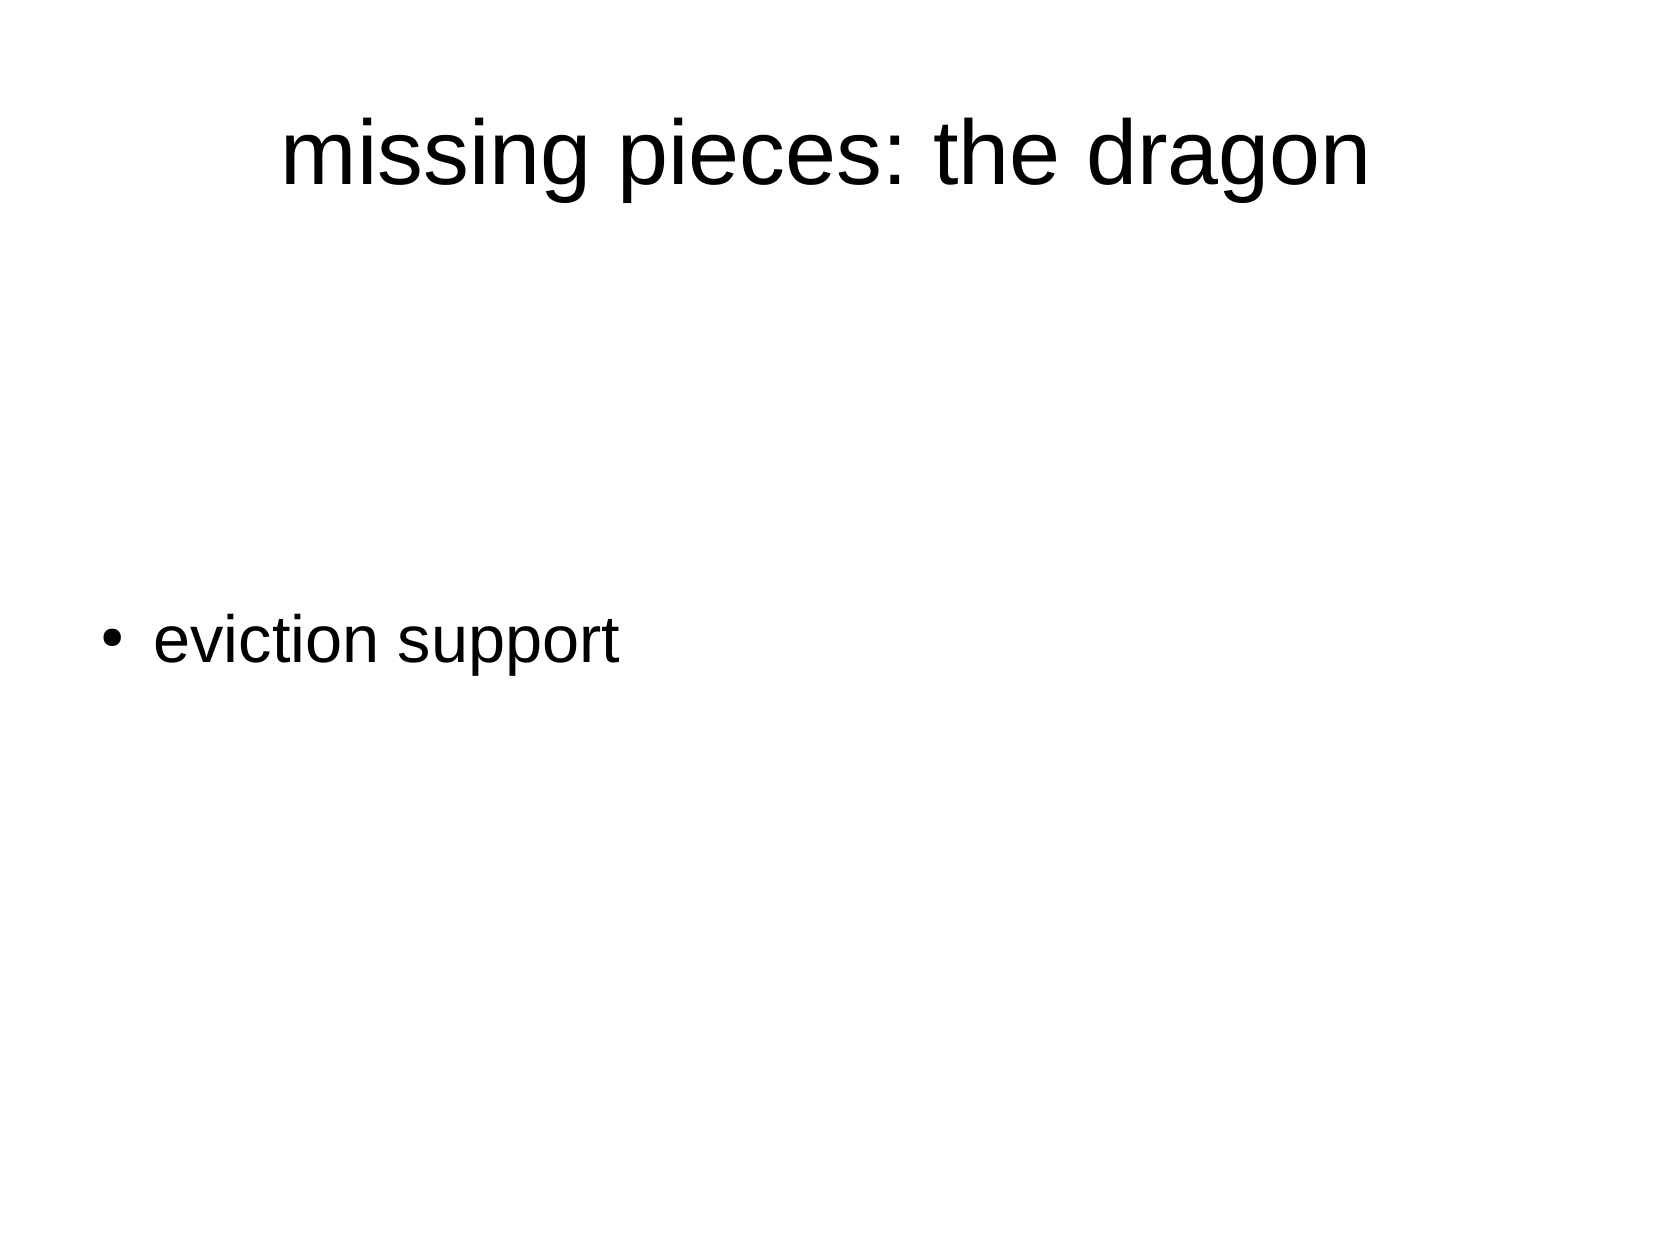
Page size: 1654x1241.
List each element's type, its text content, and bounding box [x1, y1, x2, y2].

title missing pieces: the dragon [82, 49, 1571, 257]
list eviction support [82, 602, 1571, 1109]
